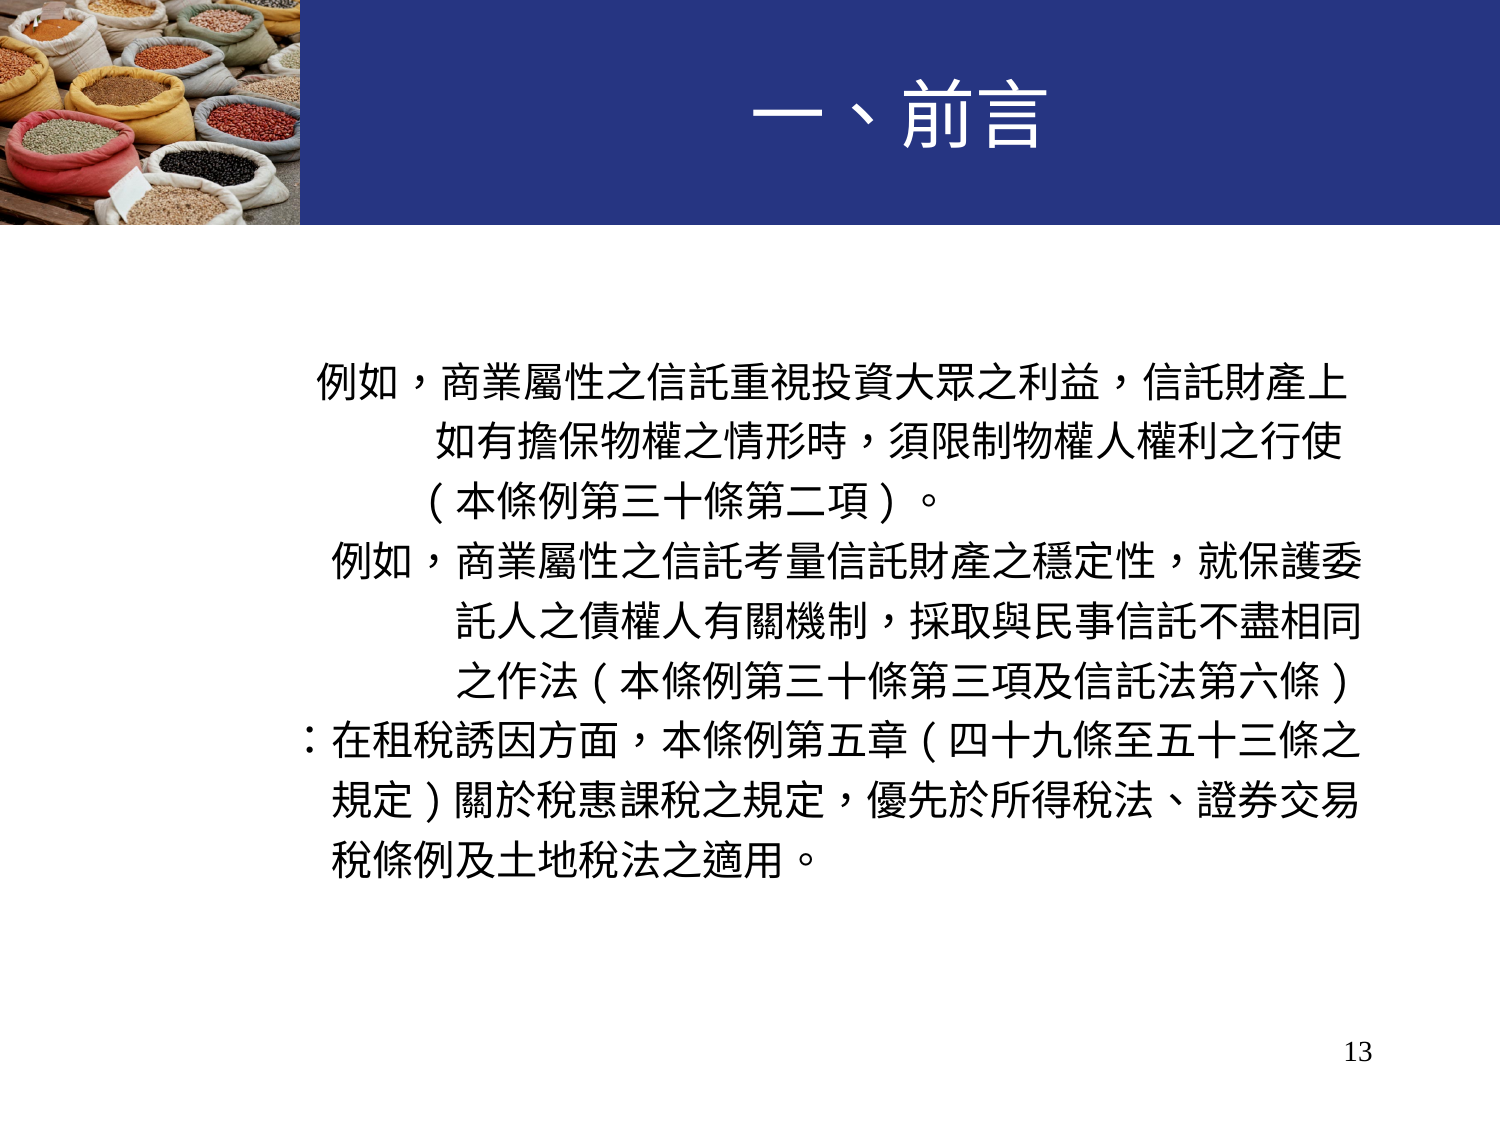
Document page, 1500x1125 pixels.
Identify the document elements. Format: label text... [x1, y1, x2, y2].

list 例如，商業屬性之信託重視投資大眾之利益，信託財產上 如有擔保物權之情形時，須限制物權人權利之行使 (本條例第三十條第二項)。 例如，商業屬性之信託考量信託財產之穩定性，就保護委 託人之債權人有關機制，採取與民事信託不盡相同 之作法(本條例第三十條第三項及信託法第六條) ：在租稅誘因方面，本條例第五章(四十九條至五十三條之 規定)關於稅惠課稅之規定，優先於所得稅法、證券交易 稅條例及土地稅法之適用。 [104, 293, 1380, 956]
title 一、前言 [300, 0, 1500, 225]
picture [0, 0, 300, 225]
